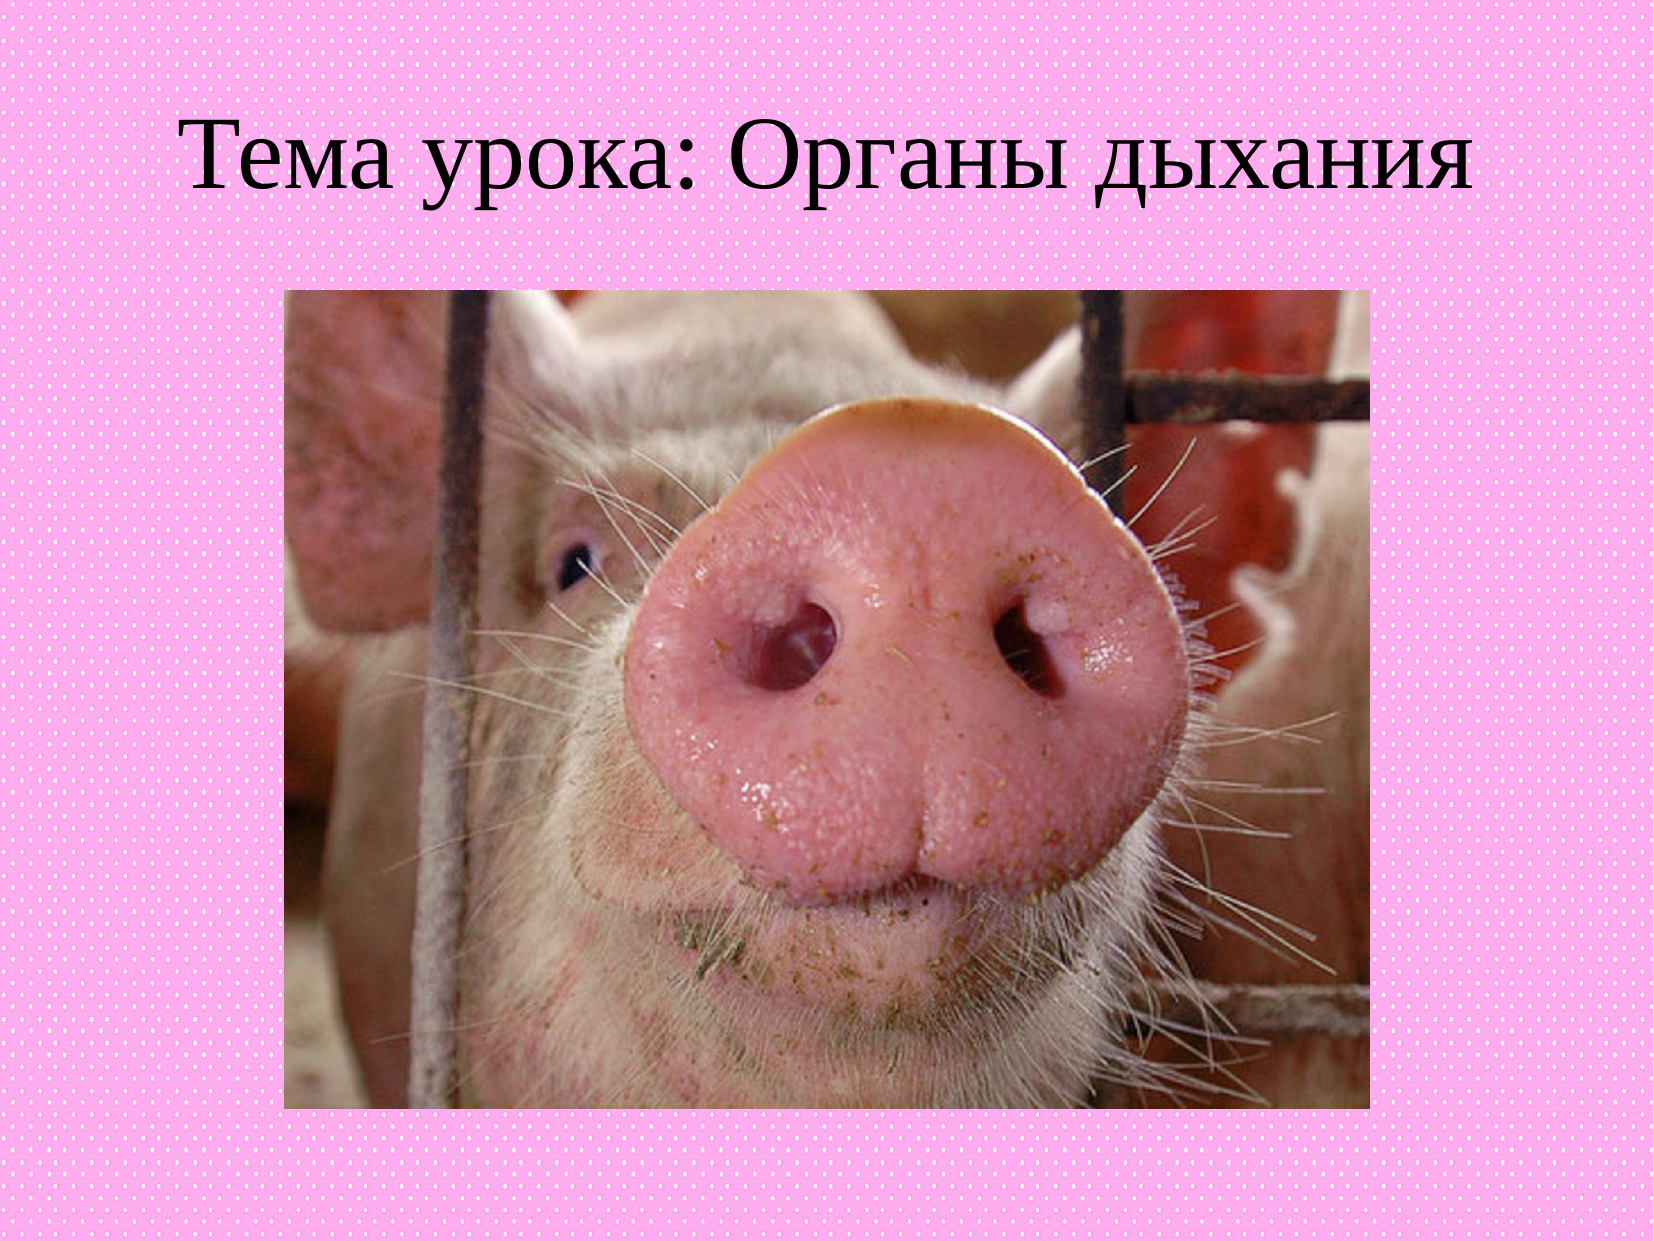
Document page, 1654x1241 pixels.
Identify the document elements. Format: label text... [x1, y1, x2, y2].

title Тема урока: Органы дыхания [82, 49, 1571, 257]
picture [0, 0, 1654, 1241]
